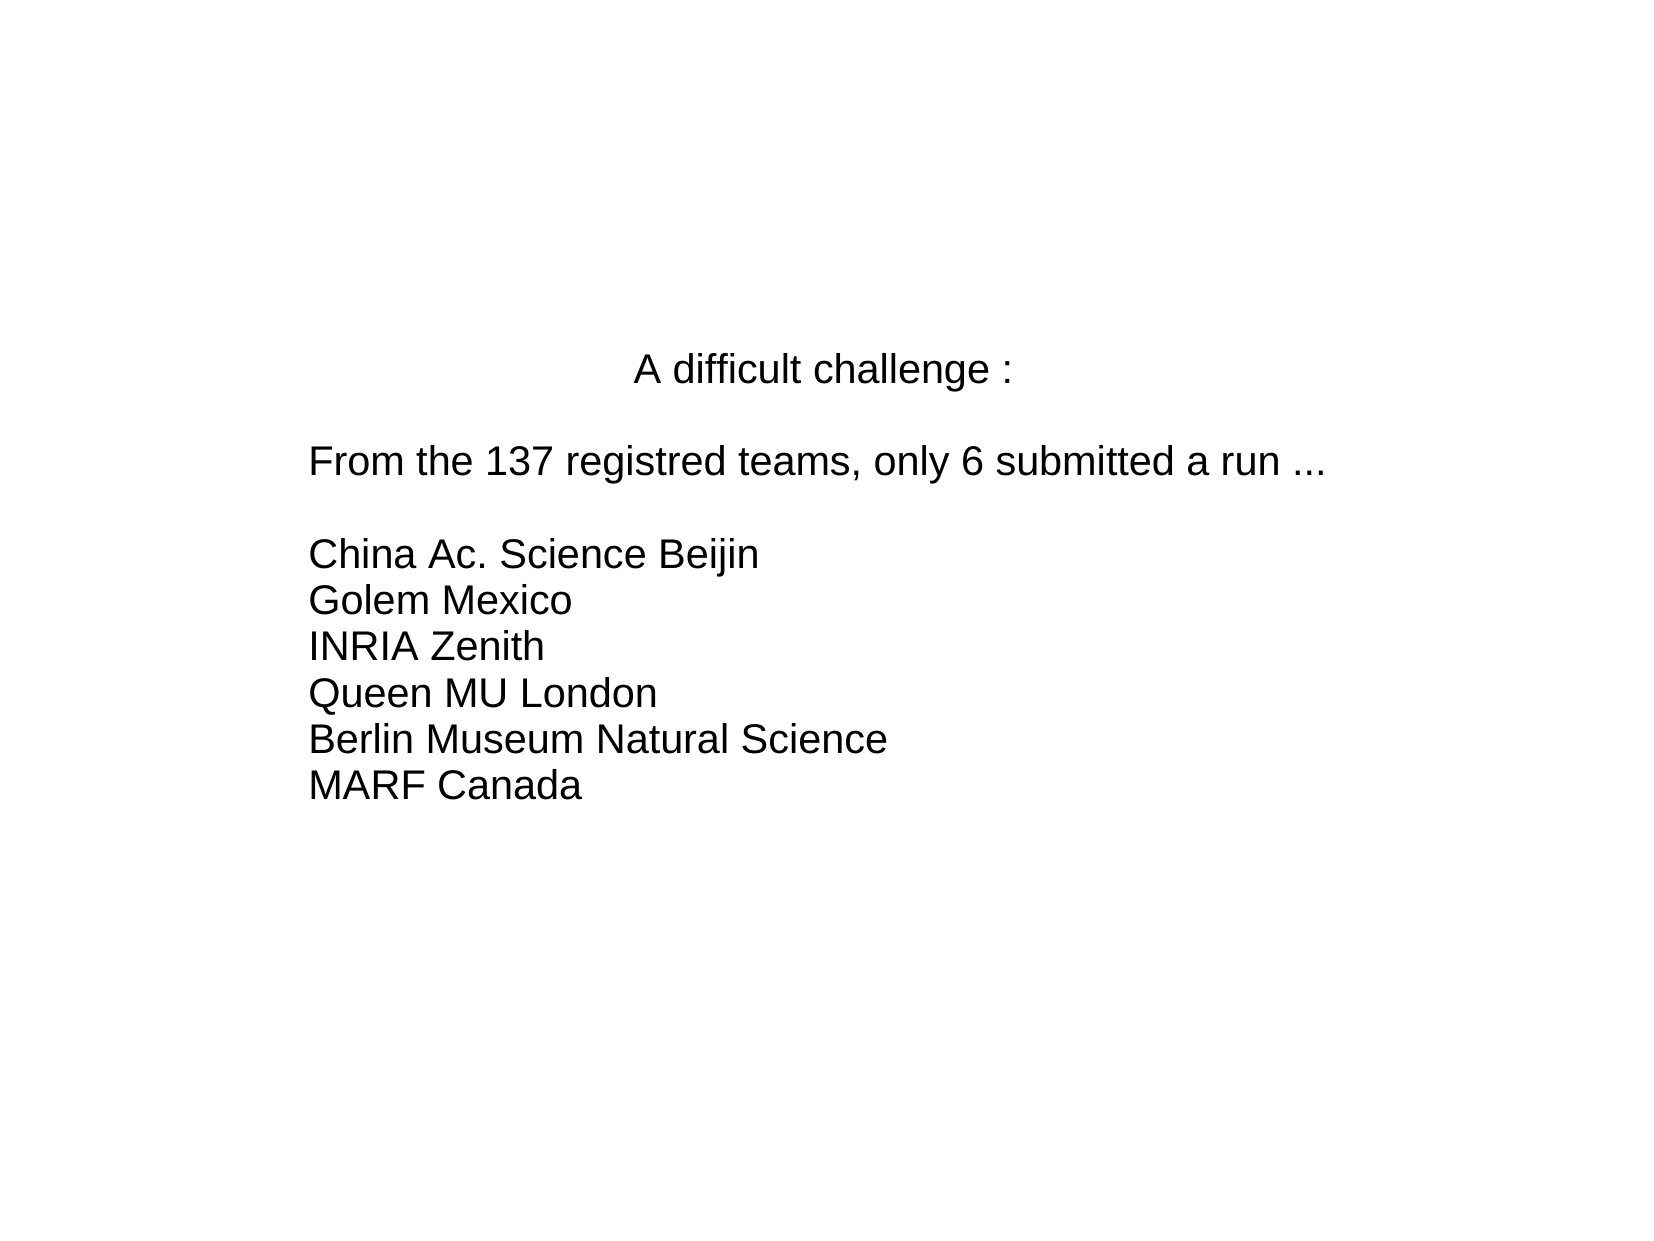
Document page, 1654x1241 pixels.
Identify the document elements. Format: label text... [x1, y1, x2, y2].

text_box A difficult challenge : From the 137 registred teams, only 6 submitted a run ... China Ac. Science Beijin Golem Mexico INRIA Zenith Queen MU London Berlin Museum Natural Science MARF Canada [293, 338, 1368, 816]
